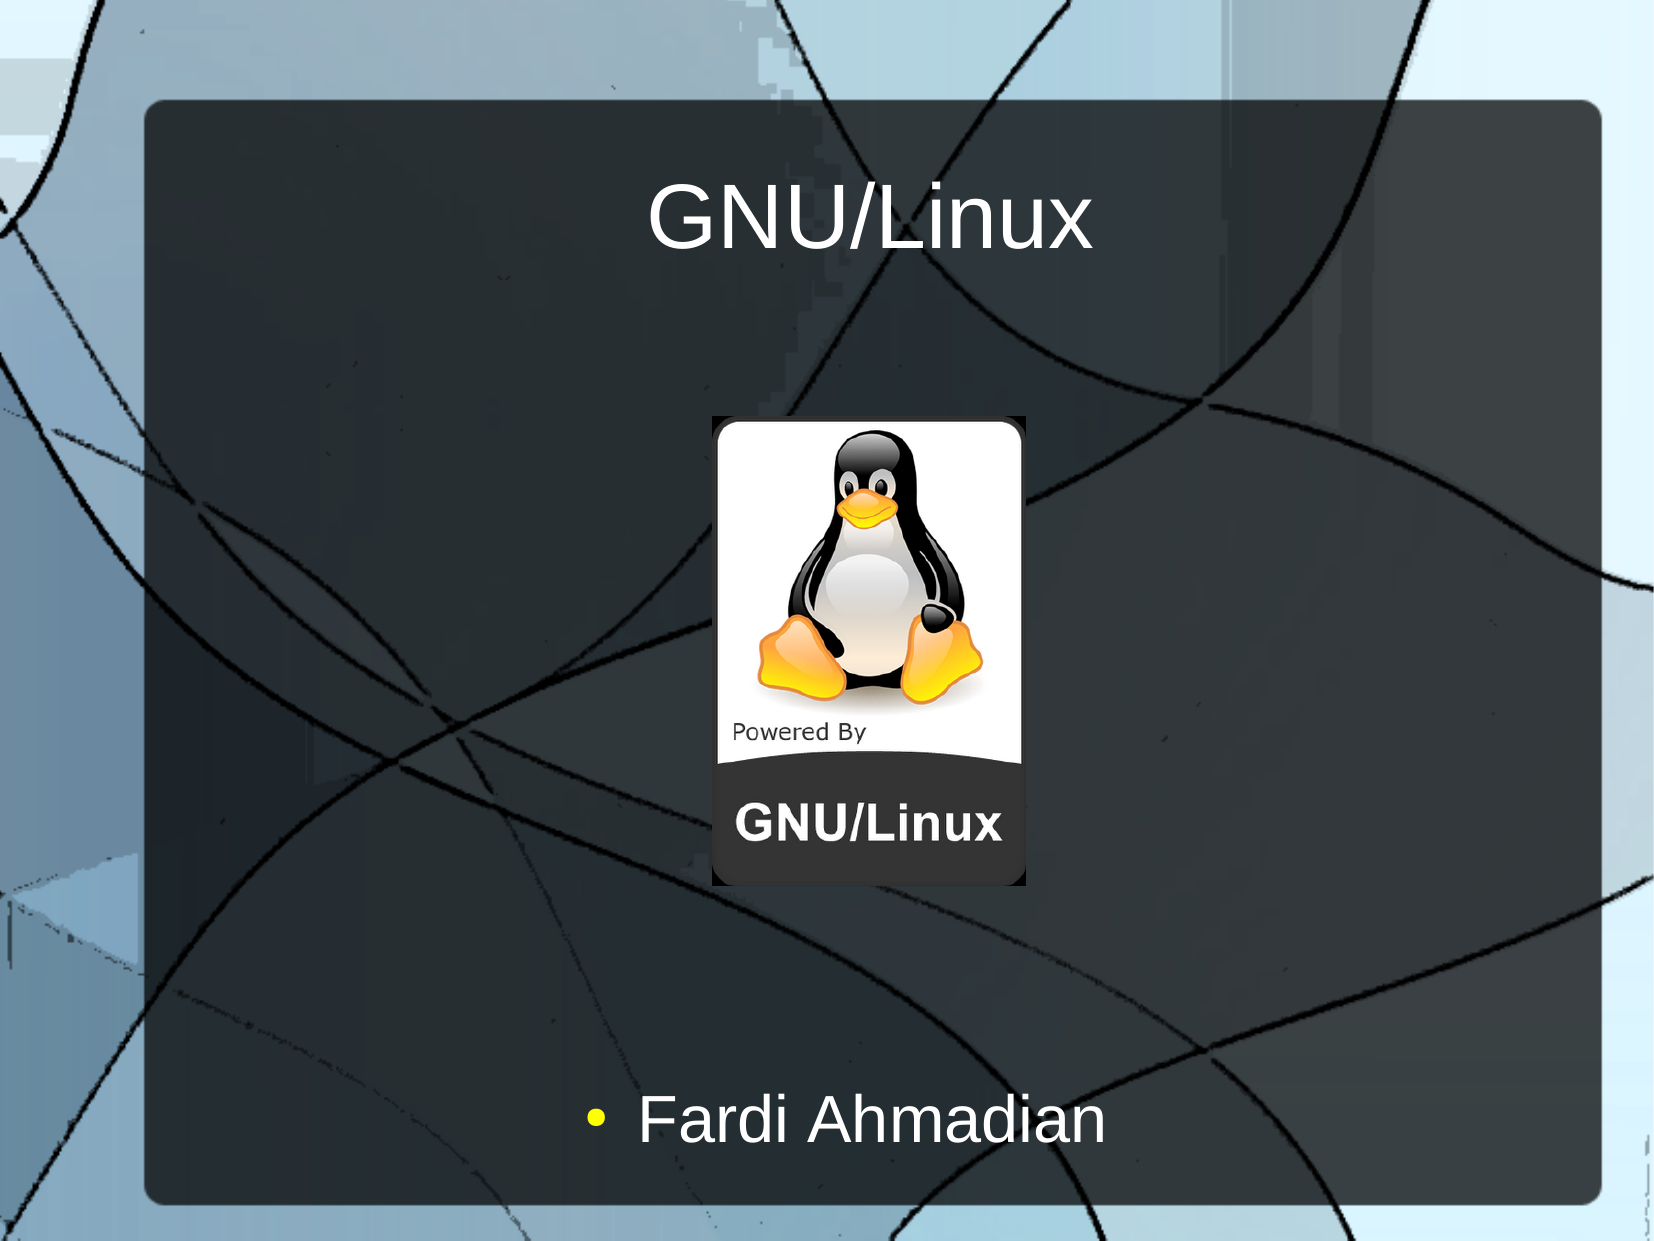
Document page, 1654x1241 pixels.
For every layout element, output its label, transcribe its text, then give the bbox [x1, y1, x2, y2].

list Fardi Ahmadian [566, 1082, 1538, 1241]
title GNU/Linux [159, 108, 1583, 325]
picture [0, 0, 1654, 1241]
